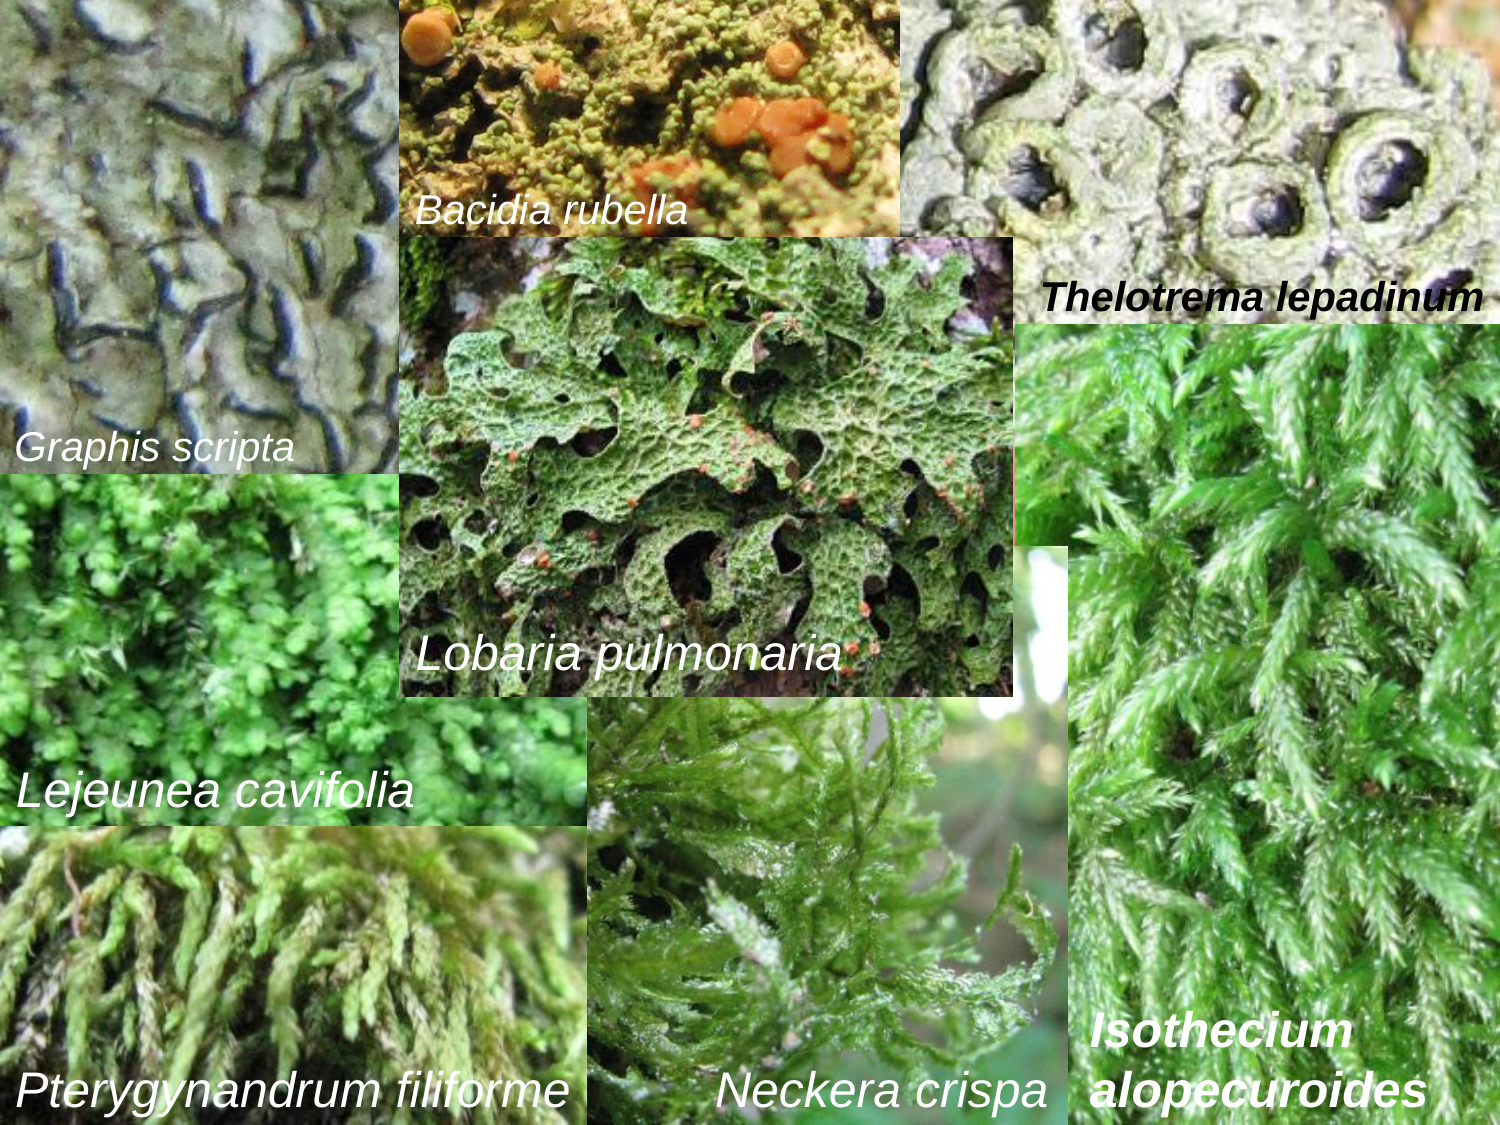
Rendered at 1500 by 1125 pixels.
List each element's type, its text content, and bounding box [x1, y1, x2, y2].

text_box Thelotrema lepadinum [1024, 262, 1500, 324]
text_box Lobaria pulmonaria [400, 612, 859, 688]
picture [0, 0, 1500, 1125]
text_box Neckera crispa [700, 1049, 1064, 1125]
text_box Lejeunea cavifolia [1, 749, 431, 826]
text_box Pterygynandrum filiforme [0, 1049, 586, 1125]
text_box Isothecium alopecuroides [1075, 990, 1444, 1125]
text_box Graphis scripta [0, 412, 311, 474]
text_box Bacidia rubella [400, 174, 704, 237]
